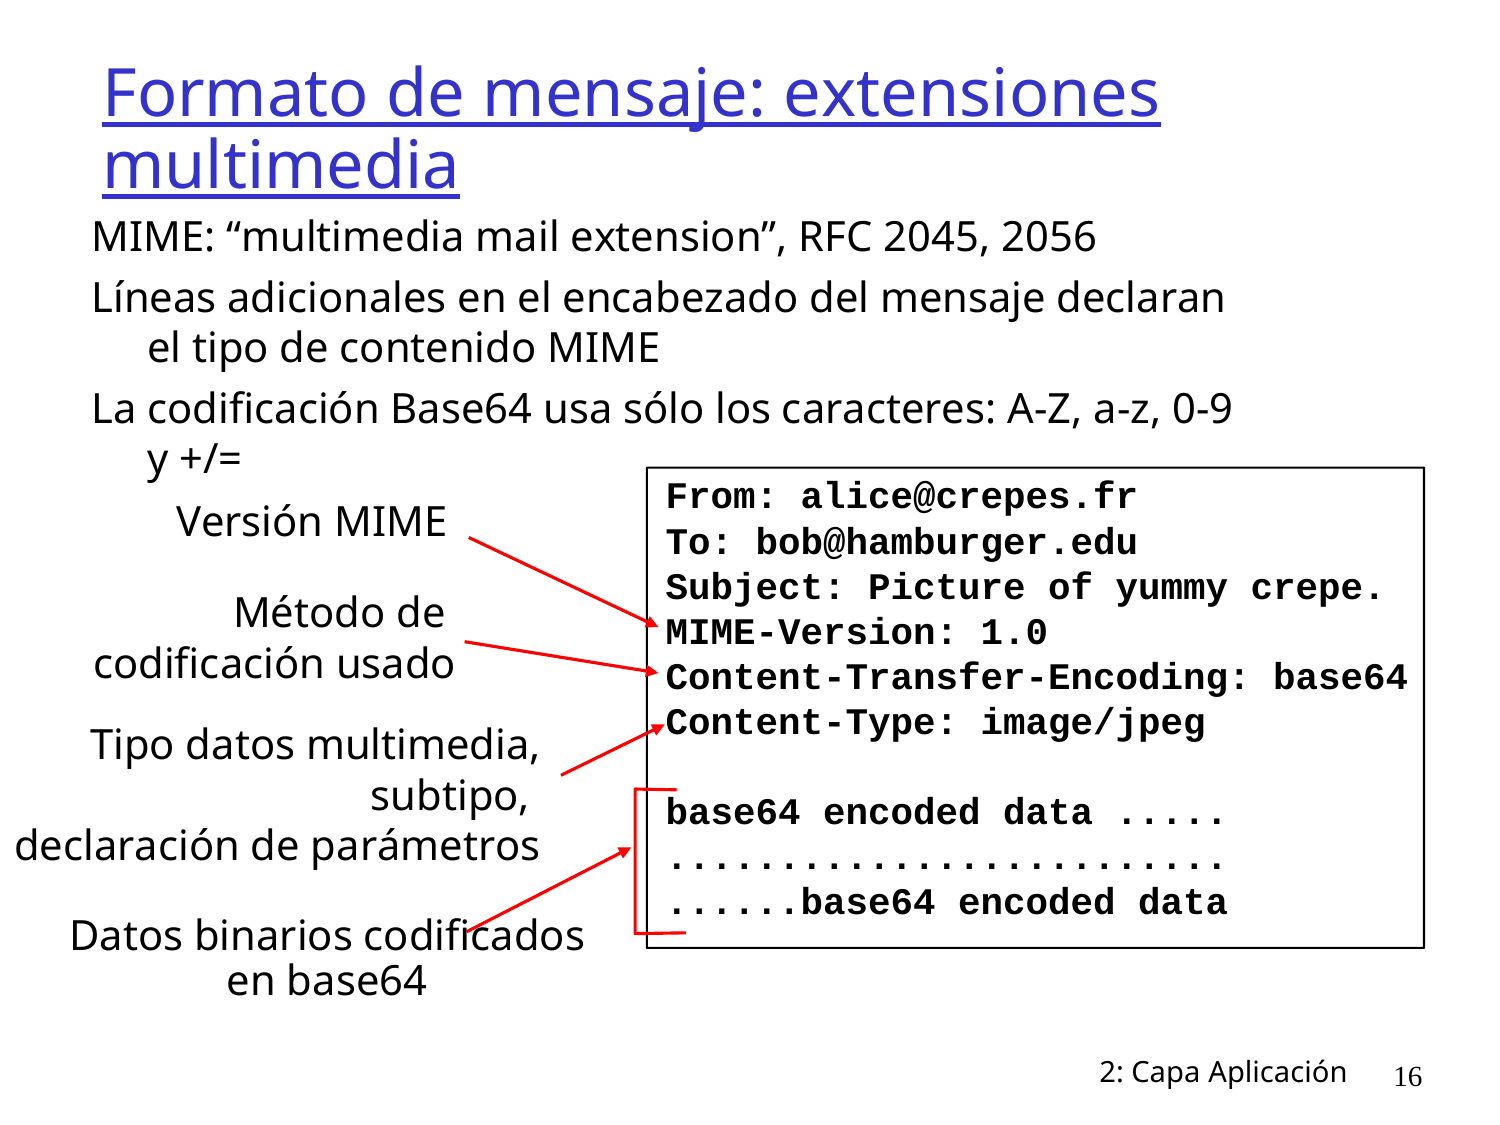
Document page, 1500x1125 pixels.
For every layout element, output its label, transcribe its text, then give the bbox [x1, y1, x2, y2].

text_box Datos binarios codificados en base64 [54, 906, 601, 1013]
text_box Método de codificación usado [78, 584, 472, 695]
text_box MIME: “multimedia mail extension”, RFC 2045, 2056 Líneas adicionales en el encabezado del mensaje declaran el tipo de contenido MIME La codificación Base64 usa sólo los caracteres: A-Z, a-z, 0-9 y +/= [76, 208, 1279, 488]
text_box Tipo datos multimedia, subtipo, declaración de parámetros [0, 716, 556, 877]
text_box Versión MIME [161, 492, 463, 554]
text_box From: alice@crepes.fr To: bob@hamburger.edu Subject: Picture of yummy crepe. MIME-Version: 1.0 Content-Transfer-Encoding: base64 Content-Type: image/jpeg base64 encoded data ..... ......................... ......base64 encoded data [650, 467, 1468, 975]
text_box From: alice@crepes.fr To: bob@hamburger.edu Subject: Picture of yummy crepe. MIME-Version: 1.0 Content-Transfer-Encoding: base64 Content-Type: image/jpeg base64 encoded data ..... ......................... ......base64 encoded data [650, 469, 1422, 946]
text_box Formato de mensaje: extensiones multimedia [87, 37, 1463, 225]
